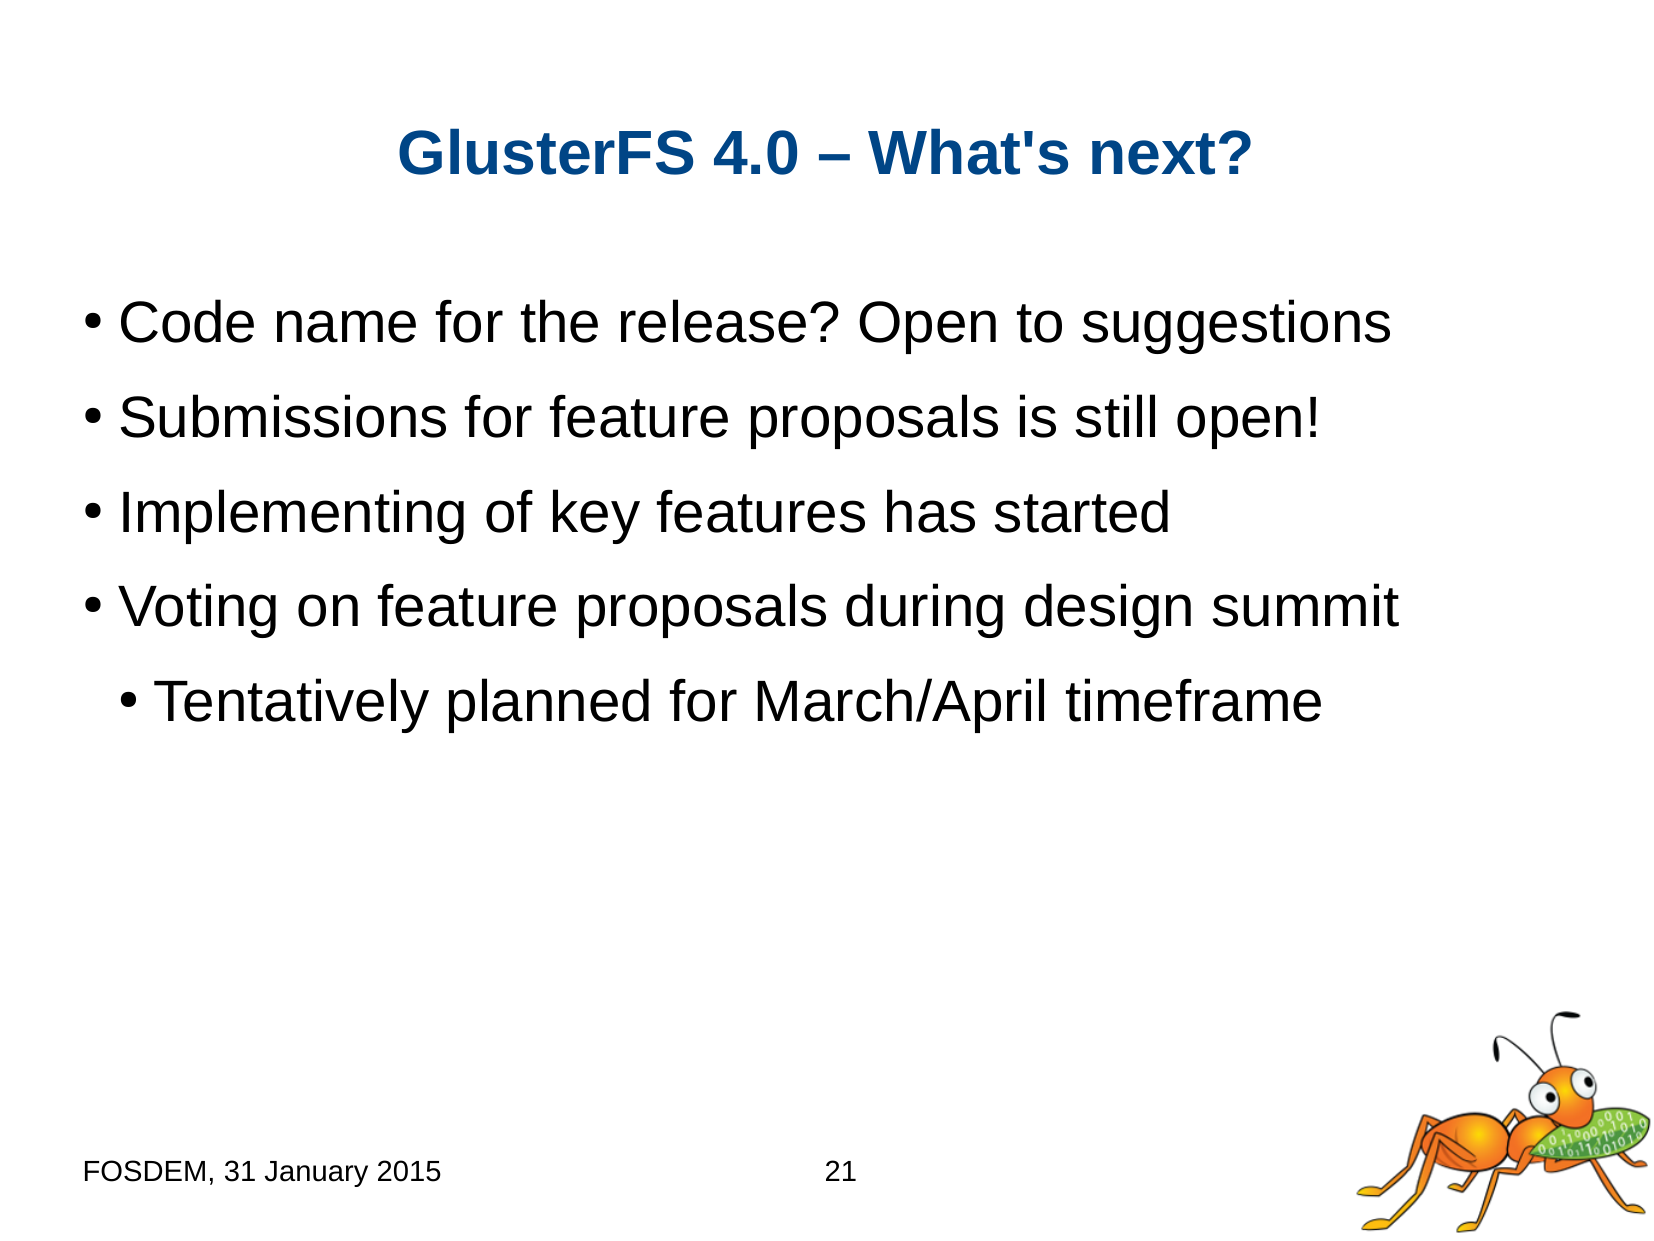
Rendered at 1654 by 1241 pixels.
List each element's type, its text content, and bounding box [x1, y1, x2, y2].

title GlusterFS 4.0 – What's next? [82, 49, 1571, 257]
picture [1353, 1009, 1654, 1235]
list Code name for the release? Open to suggestions Submissions for feature proposals is still open! Implementing of key features has started Voting on feature proposals during design summit Tentatively planned for March/April timeframe [82, 290, 1571, 1010]
